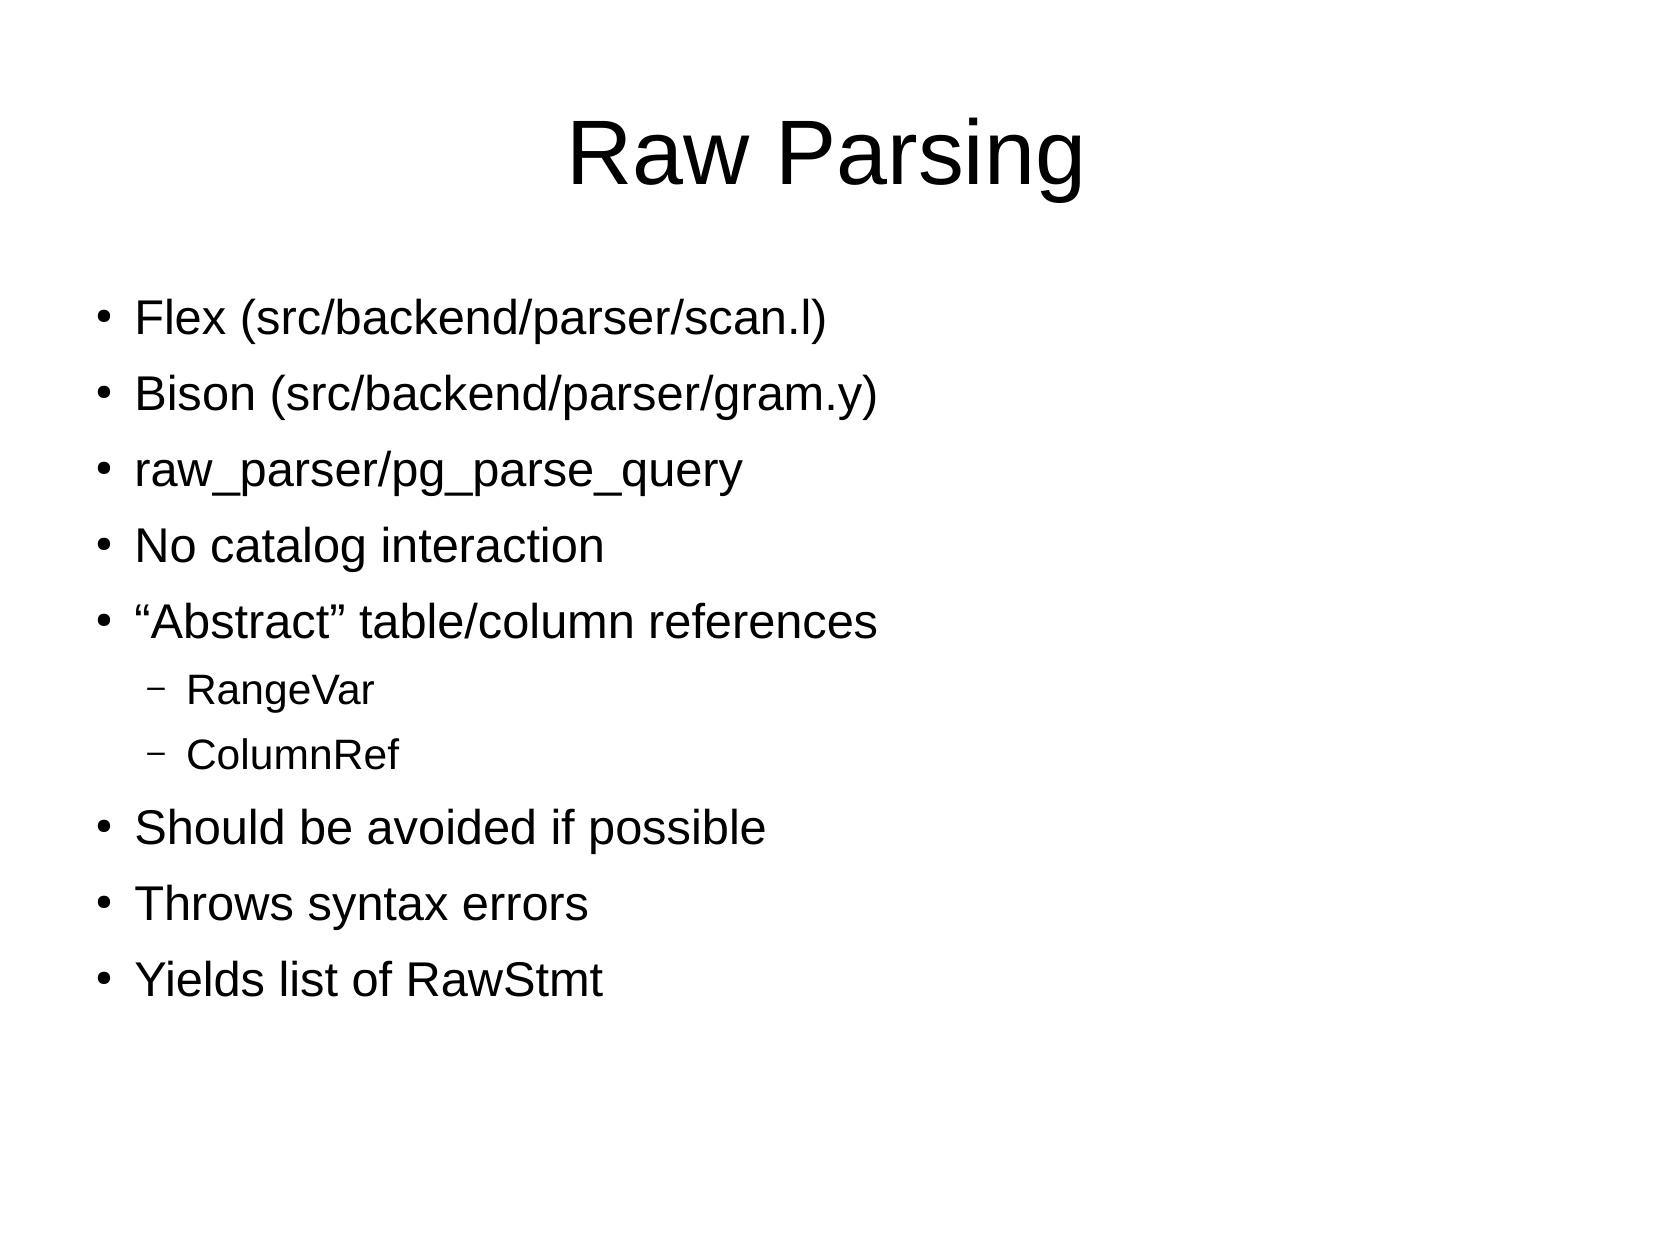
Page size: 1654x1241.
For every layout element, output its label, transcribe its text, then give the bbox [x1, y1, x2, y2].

title Raw Parsing [82, 49, 1571, 257]
list Flex (src/backend/parser/scan.l) Bison (src/backend/parser/gram.y) raw_parser/pg_parse_query No catalog interaction “Abstract” table/column references RangeVar ColumnRef Should be avoided if possible Throws syntax errors Yields list of RawStmt [82, 290, 1571, 1010]
